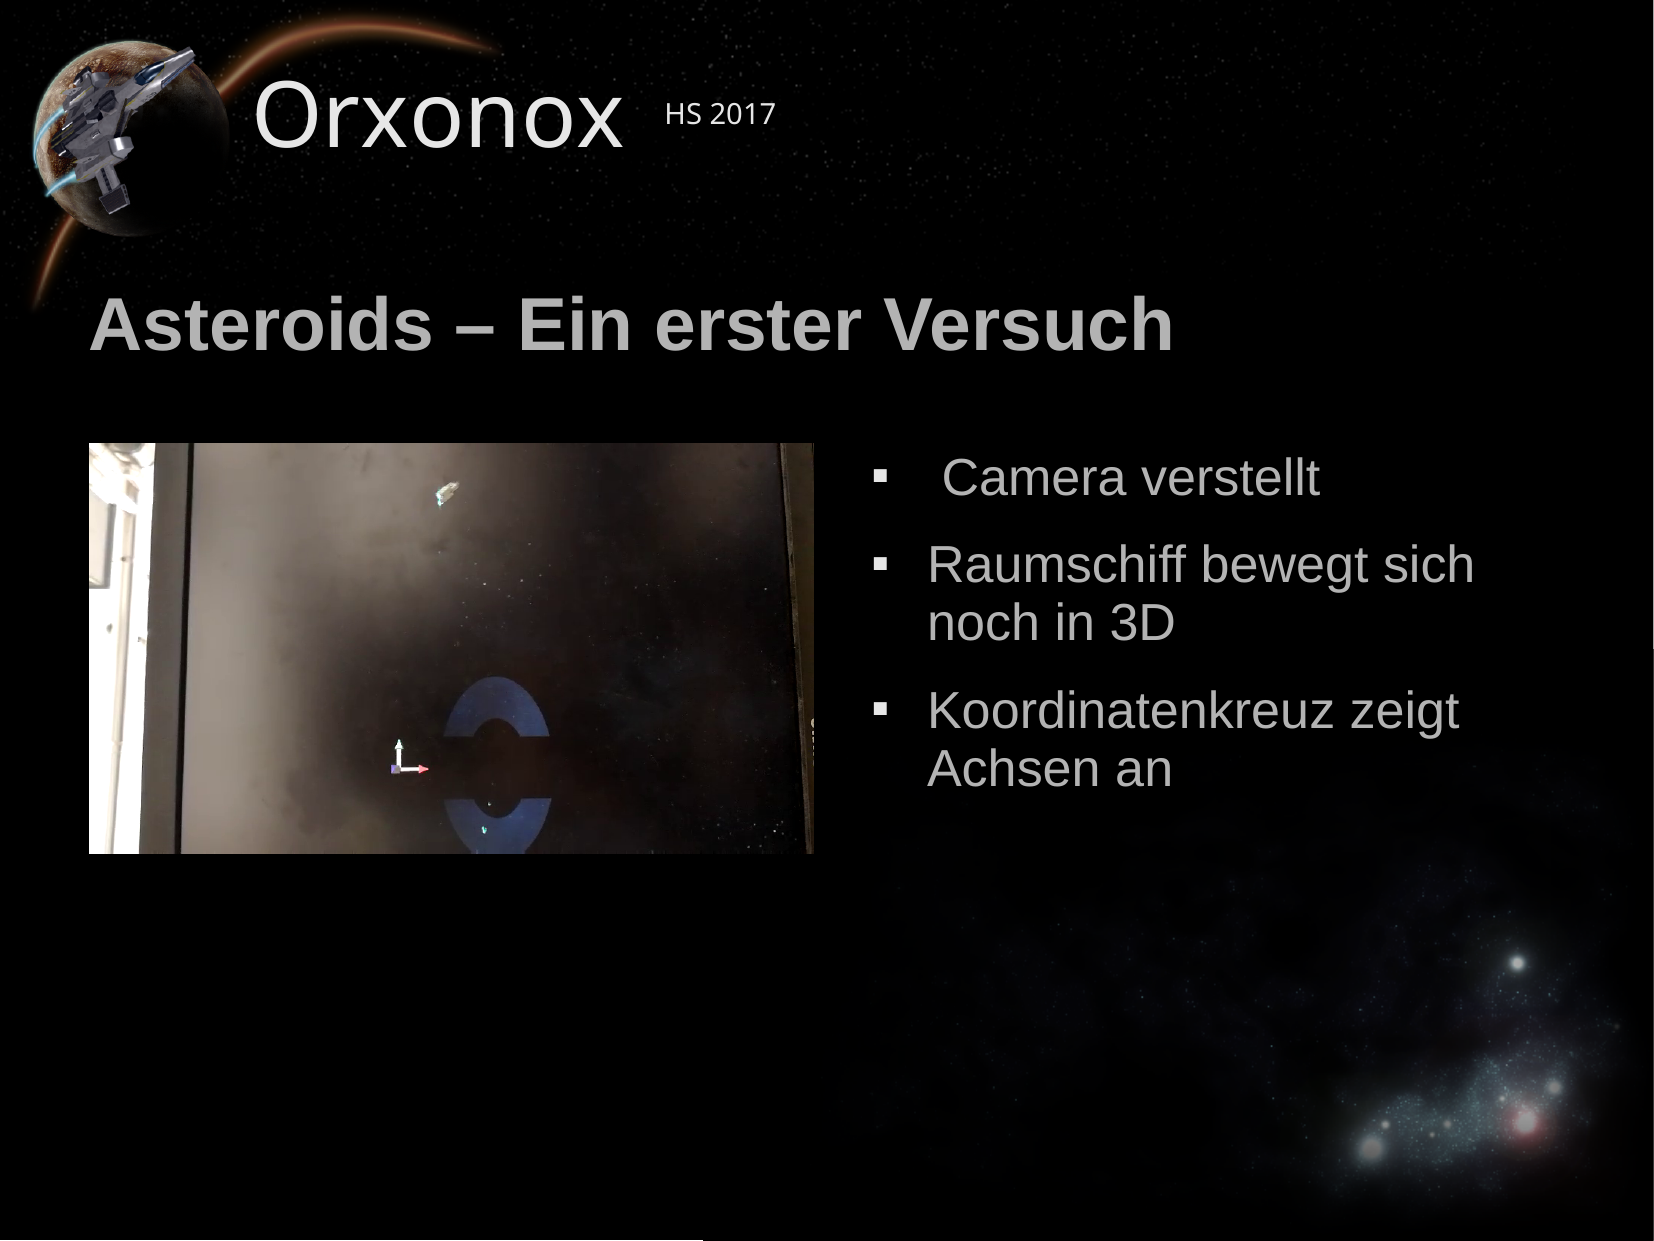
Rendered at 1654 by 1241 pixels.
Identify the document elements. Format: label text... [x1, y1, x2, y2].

picture [703, 649, 1654, 1241]
list Camera verstellt Raumschiff bewegt sich noch in 3D Koordinatenkreuz zeigt Achsen an [856, 448, 1583, 945]
text_box [88, 442, 815, 855]
picture [0, 0, 1607, 443]
title Asteroids – Ein erster Versuch [88, 265, 1577, 384]
